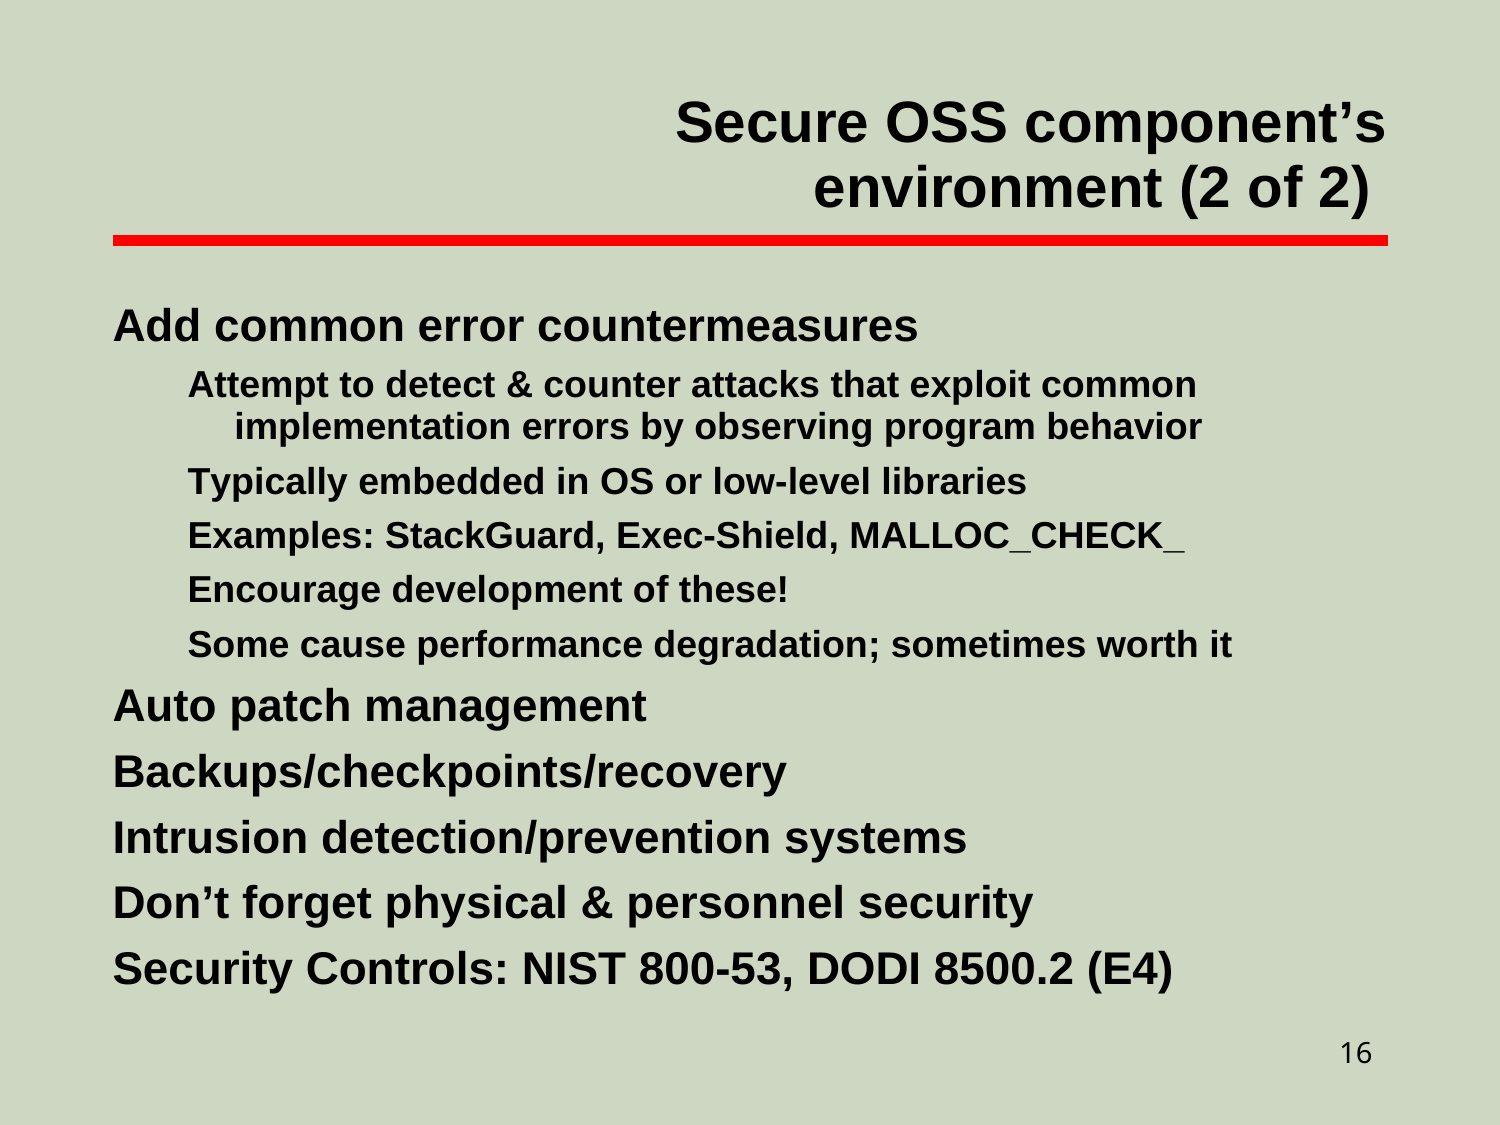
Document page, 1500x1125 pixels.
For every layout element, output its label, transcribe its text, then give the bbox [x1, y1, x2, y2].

list Add common error countermeasures Attempt to detect & counter attacks that exploit common implementation errors by observing program behavior Typically embedded in OS or low-level libraries Examples: StackGuard, Exec-Shield, MALLOC_CHECK_ Encourage development of these! Some cause performance degradation; sometimes worth it Auto patch management Backups/checkpoints/recovery Intrusion detection/prevention systems Don’t forget physical & personnel security Security Controls: NIST 800-53, DODI 8500.2 (E4) [112, 299, 1388, 1084]
title Secure OSS component’s environment (2 of 2) [337, 89, 1388, 220]
